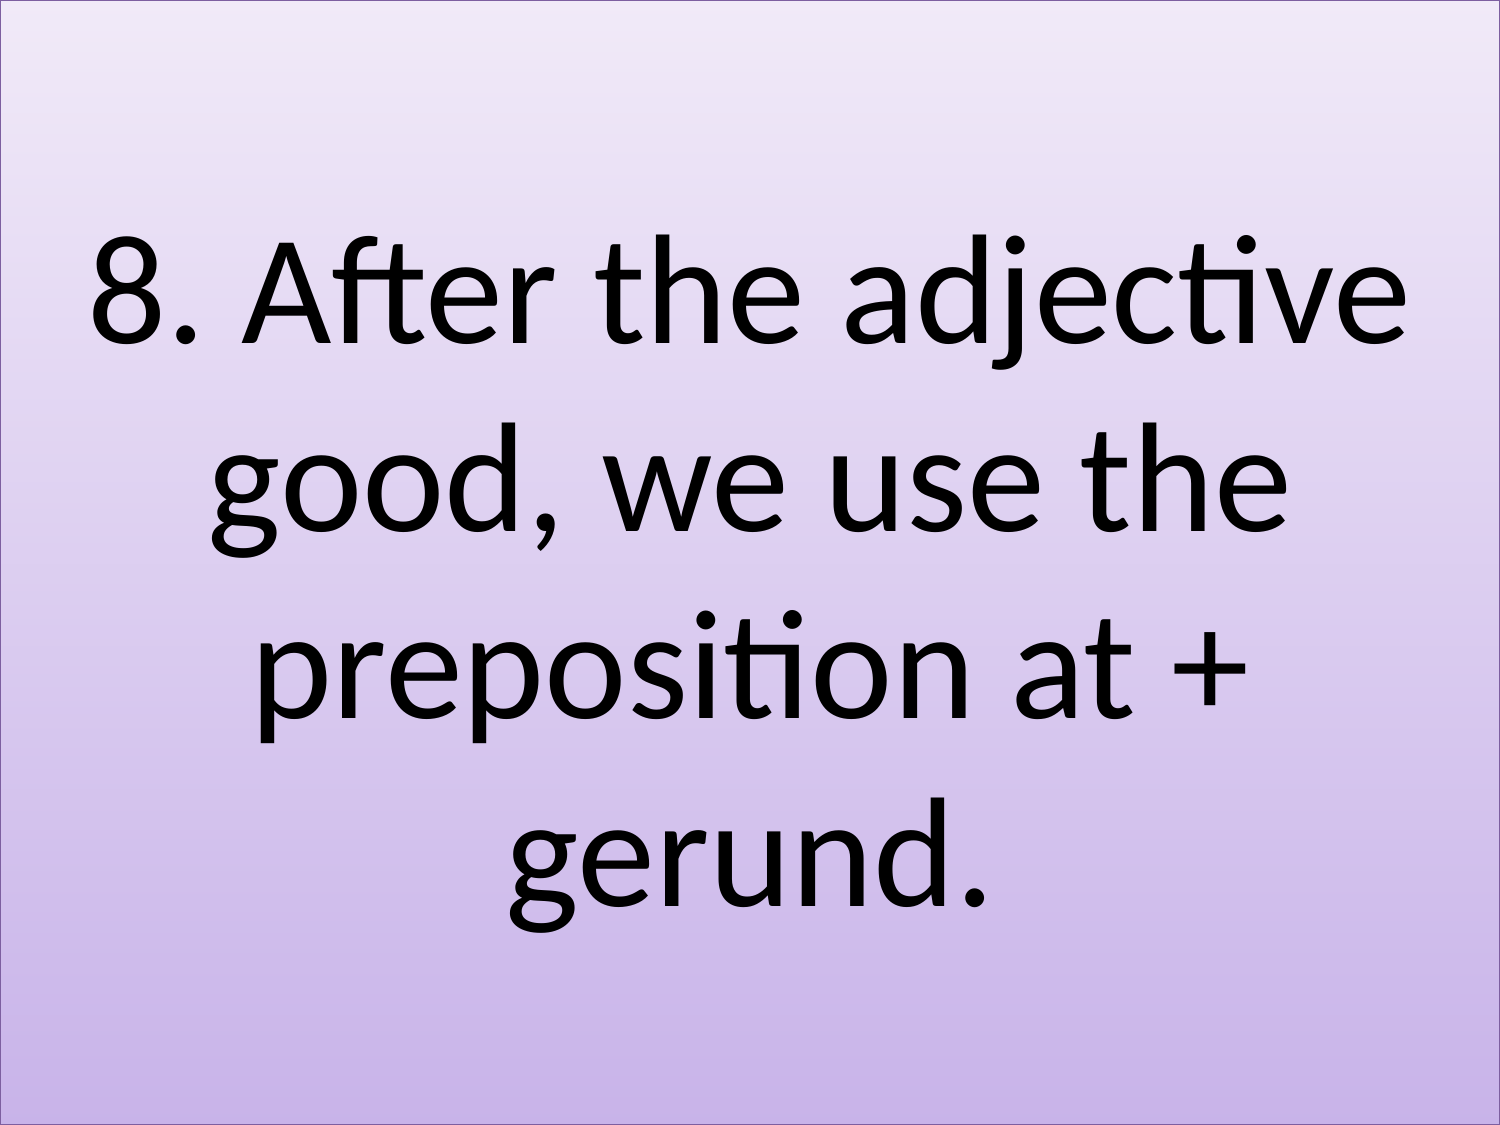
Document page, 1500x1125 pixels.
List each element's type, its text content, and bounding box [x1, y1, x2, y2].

title 8. After the adjective good, we use the preposition at + gerund. [0, 0, 1500, 1125]
